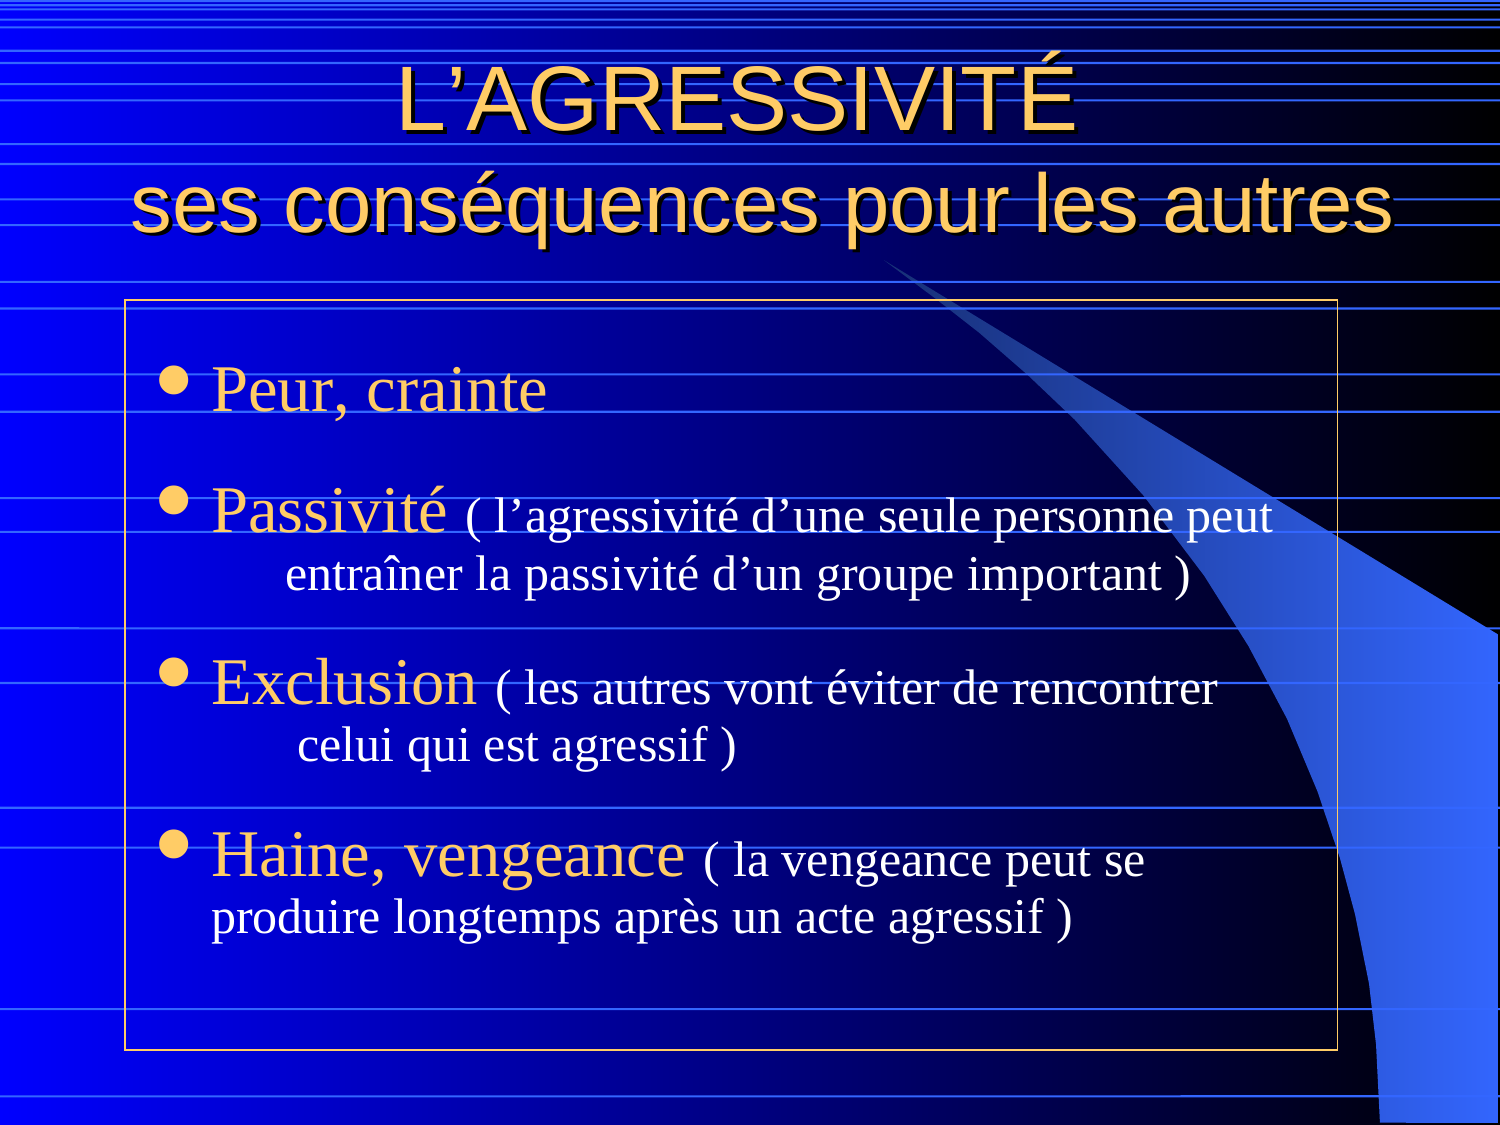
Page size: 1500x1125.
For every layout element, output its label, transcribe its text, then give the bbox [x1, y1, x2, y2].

title L’AGRESSIVITÉ ses conséquences pour les autres [99, 49, 1426, 238]
list Peur, crainte Passivité ( l’agressivité d’une seule personne peut entraîner la passivité d’un groupe important ) Exclusion ( les autres vont éviter de rencontrer celui qui est agressif ) Haine, vengeance ( la vengeance peut se produire longtemps après un acte agressif ) [124, 299, 1338, 1051]
